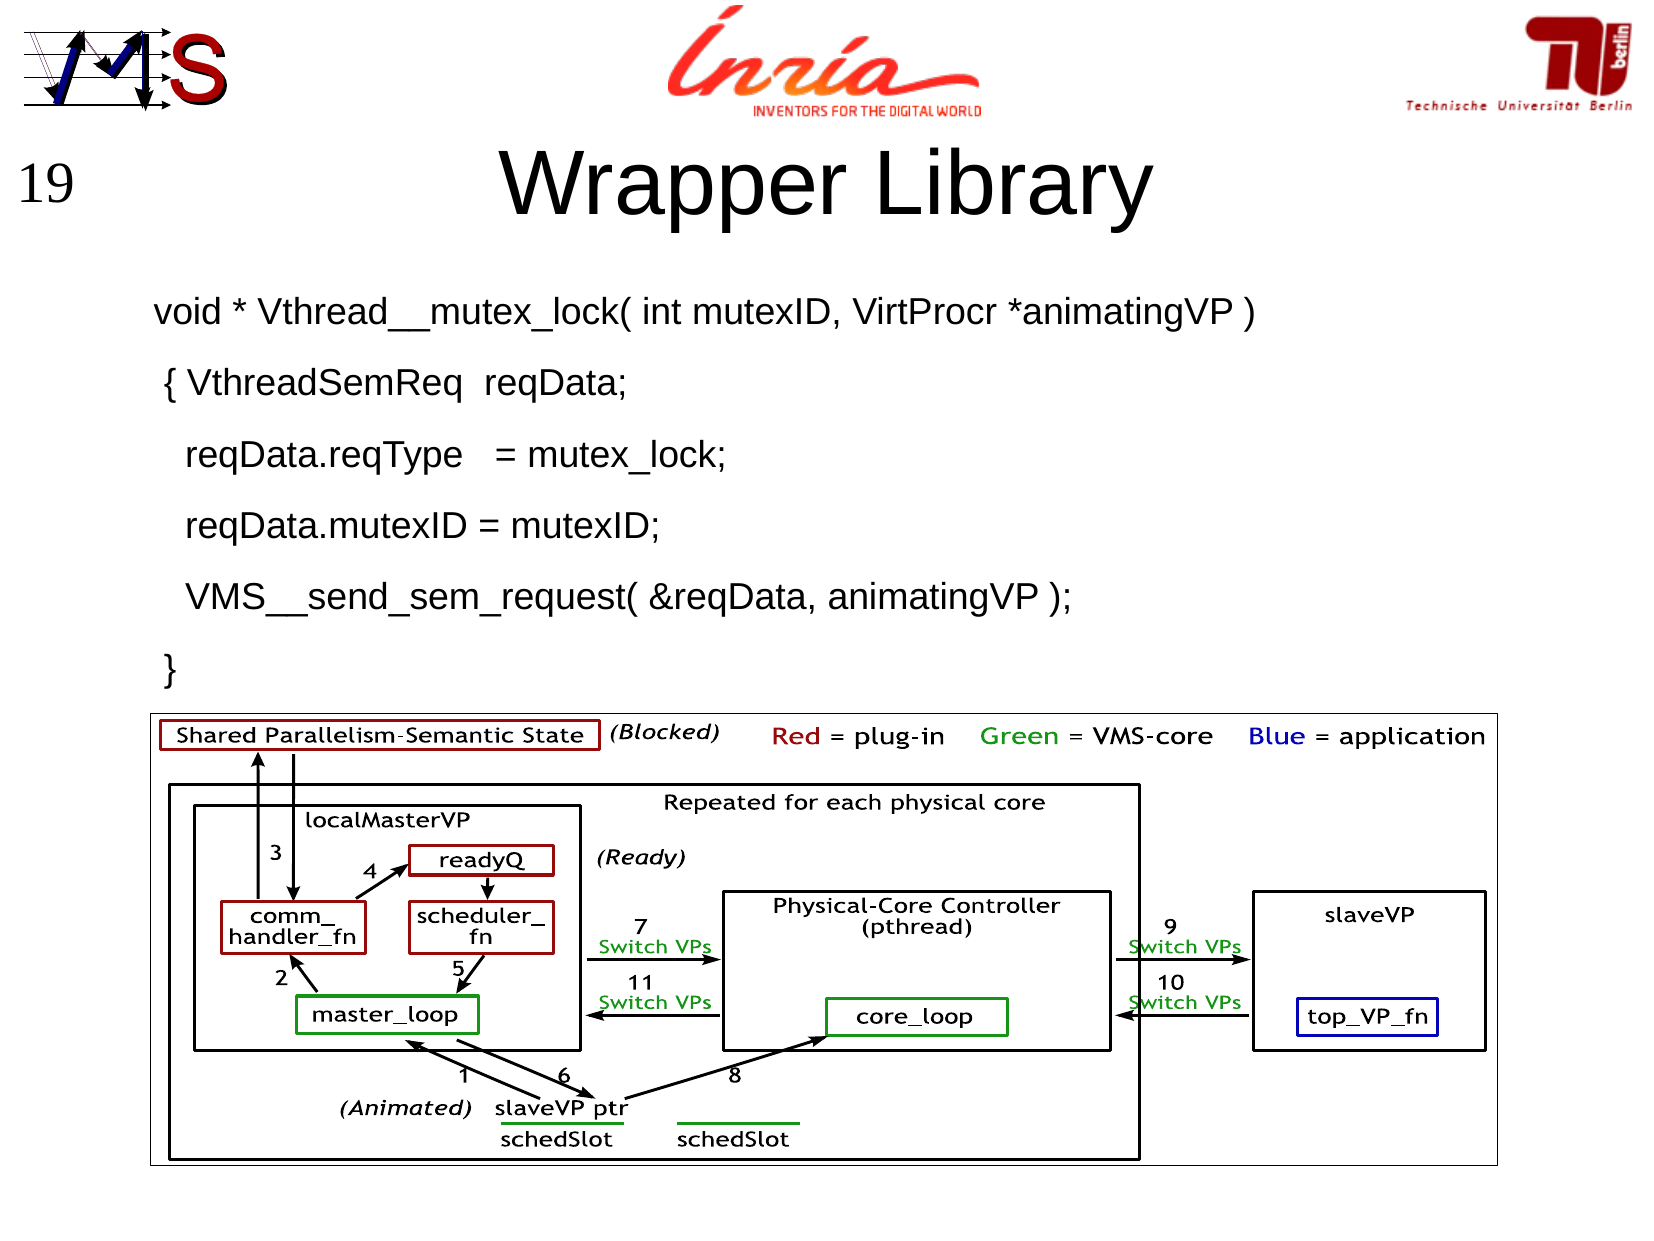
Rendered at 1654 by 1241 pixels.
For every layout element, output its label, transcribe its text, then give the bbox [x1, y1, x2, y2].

picture [150, 712, 1501, 1167]
picture [1303, 5, 1646, 123]
title Wrapper Library [82, 78, 1571, 287]
list void * Vthread__mutex_lock( int mutexID, VirtProcr *animatingVP ) { VthreadSemReq reqData; reqData.reqType = mutex_lock; reqData.mutexID = mutexID; VMS__send_sem_request( &reqData, animatingVP ); } [82, 290, 1571, 1109]
picture [668, 5, 981, 78]
